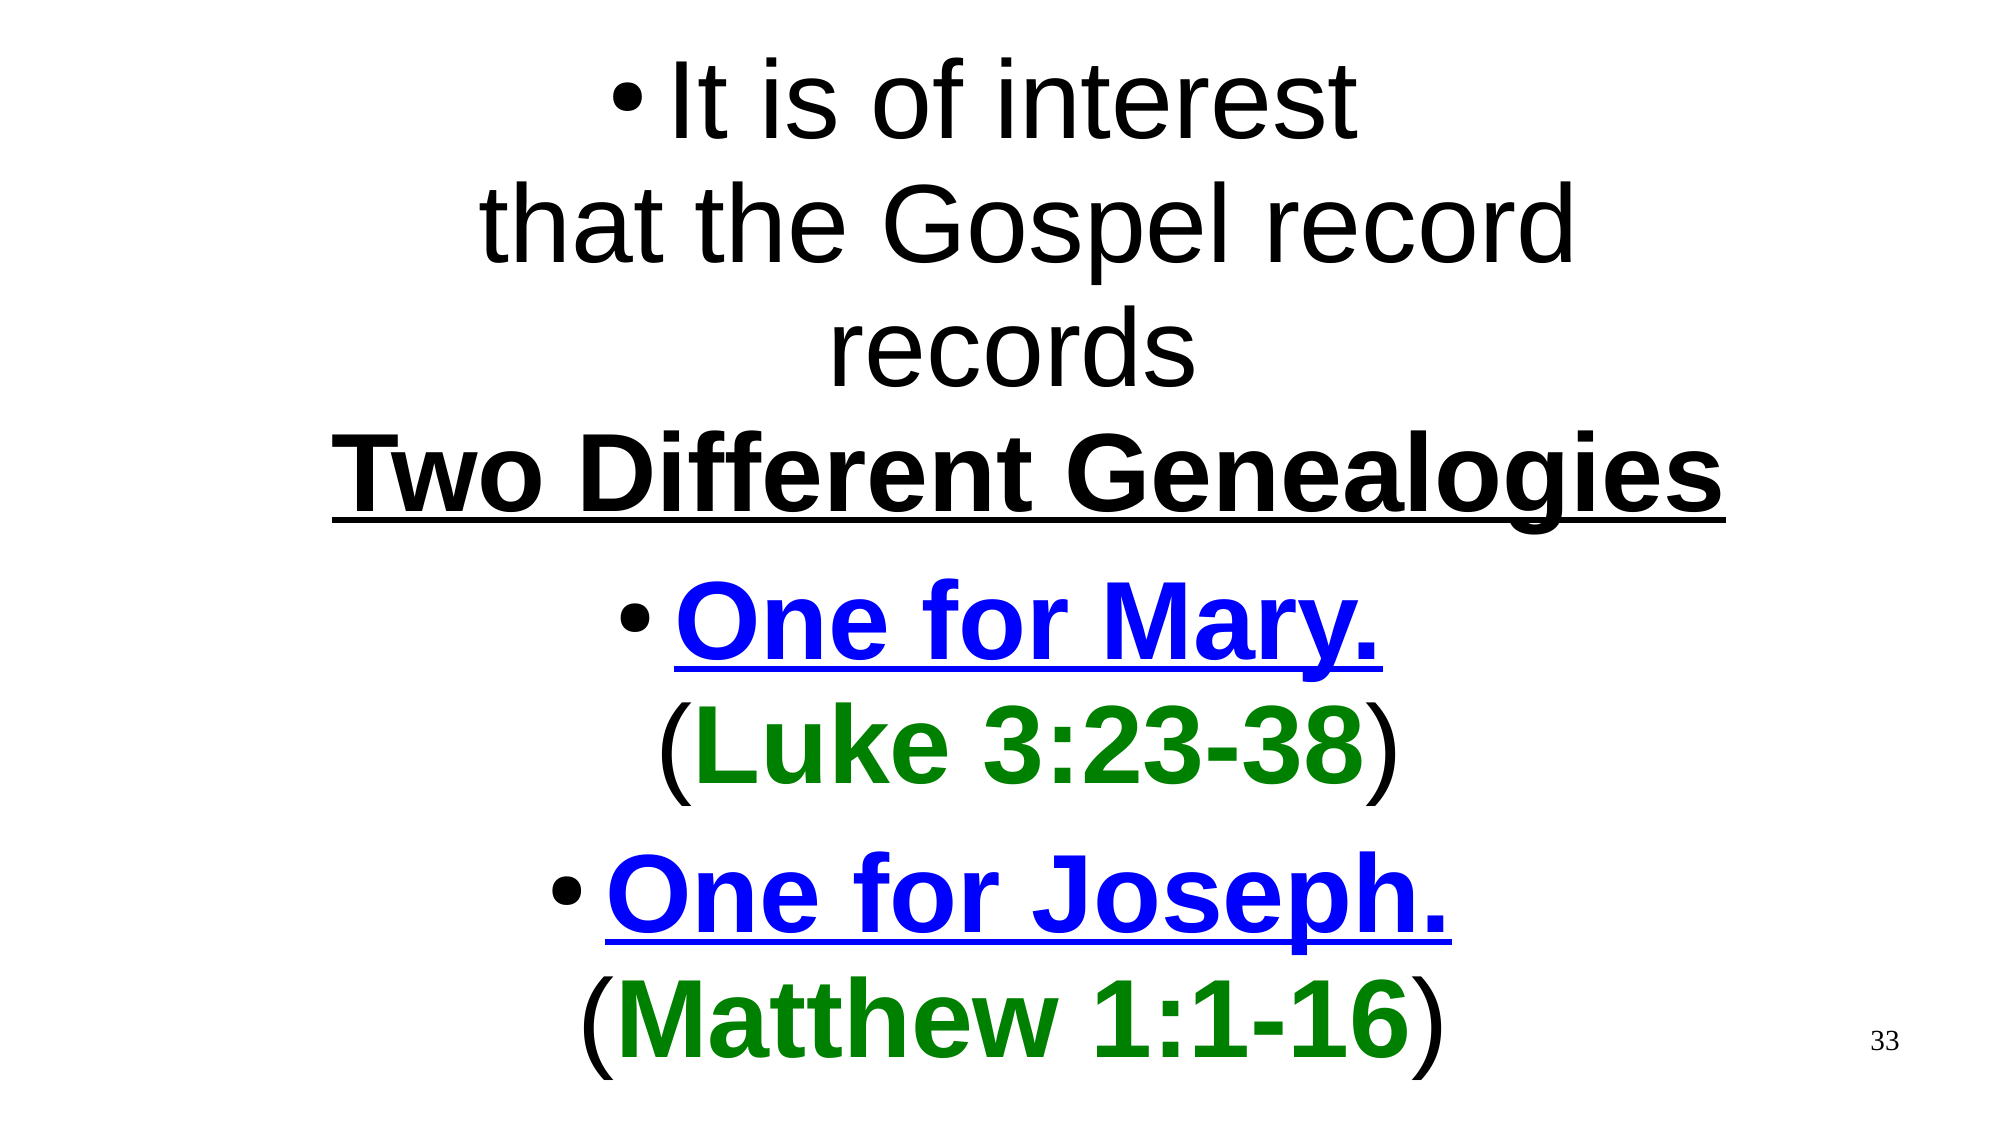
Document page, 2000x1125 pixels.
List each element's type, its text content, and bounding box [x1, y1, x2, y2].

list It is of interest that the Gospel record records Two Different Genealogies One for Mary. (Luke 3:23-38) One for Joseph. (Matthew 1:1-16) [37, 37, 1951, 1088]
